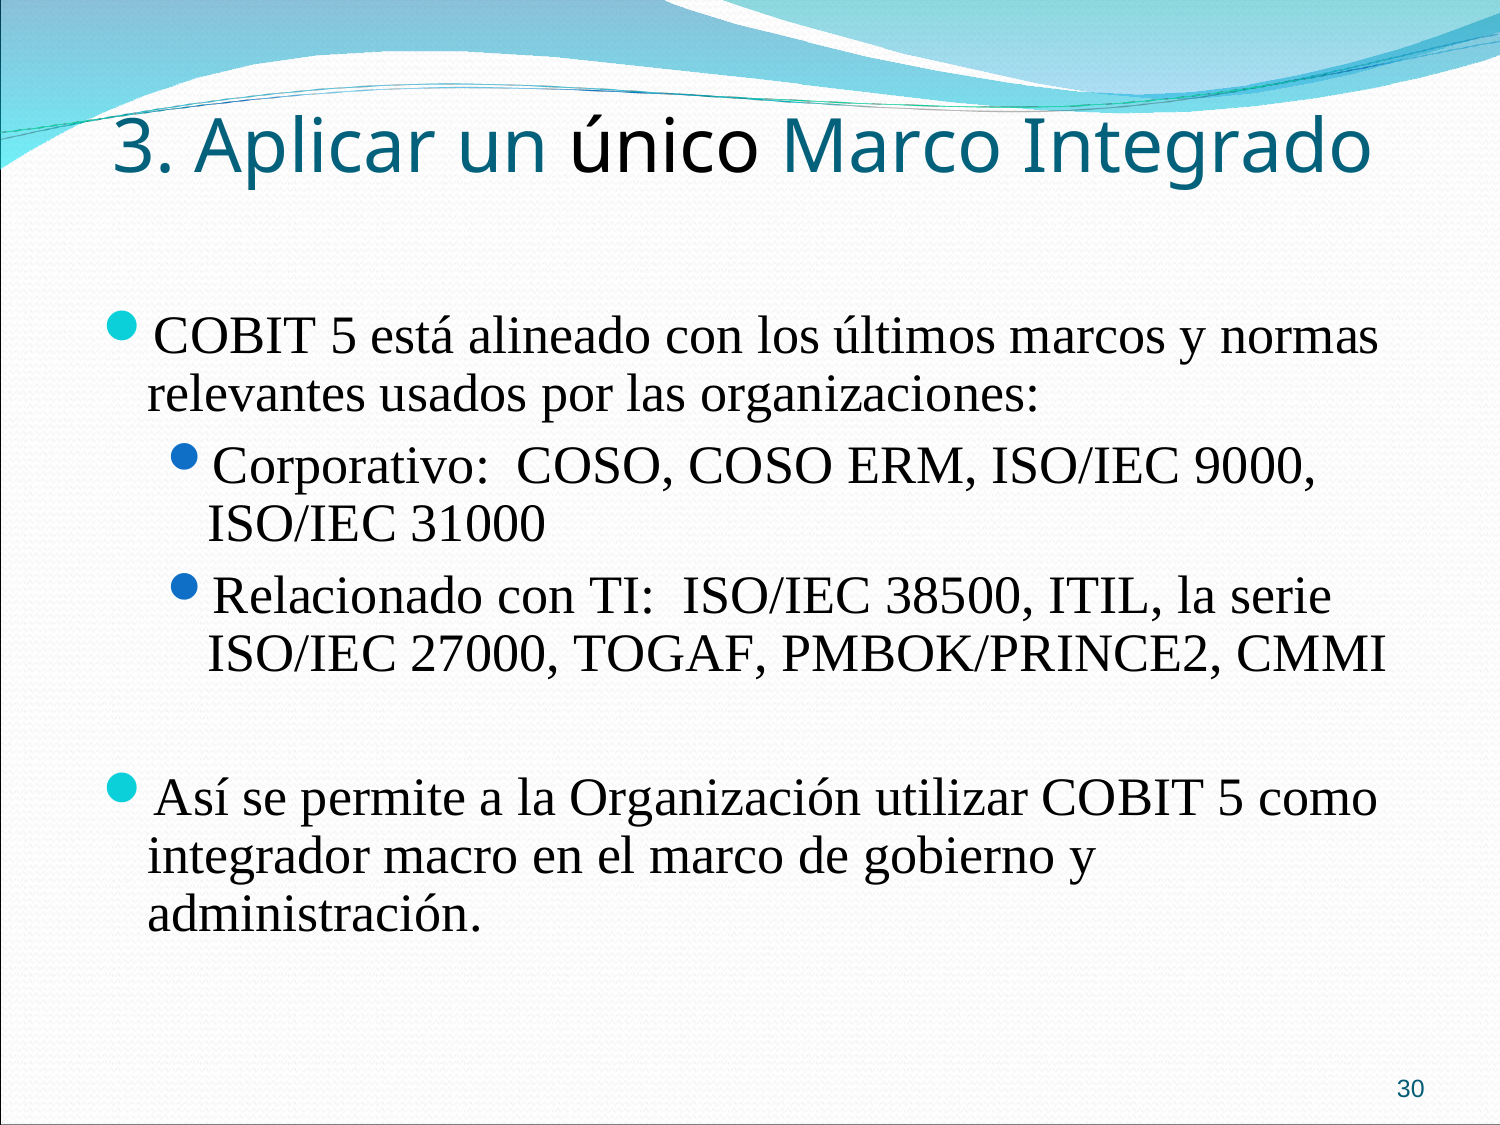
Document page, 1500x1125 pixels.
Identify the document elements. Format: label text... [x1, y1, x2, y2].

text_box <number> [1299, 1042, 1426, 1103]
picture [0, 0, 1500, 1125]
list COBIT 5 está alineado con los últimos marcos y normas relevantes usados por las organizaciones: Corporativo: COSO, COSO ERM, ISO/IEC 9000, ISO/IEC 31000 Relacionado con TI: ISO/IEC 38500, ITIL, la serie ISO/IEC 27000, TOGAF, PMBOK/PRINCE2, CMMI Así se permite a la Organización utilizar COBIT 5 como integrador macro en el marco de gobierno y administración. [87, 149, 1438, 1088]
title 3. Aplicar un único Marco Integrado [112, 0, 1500, 188]
